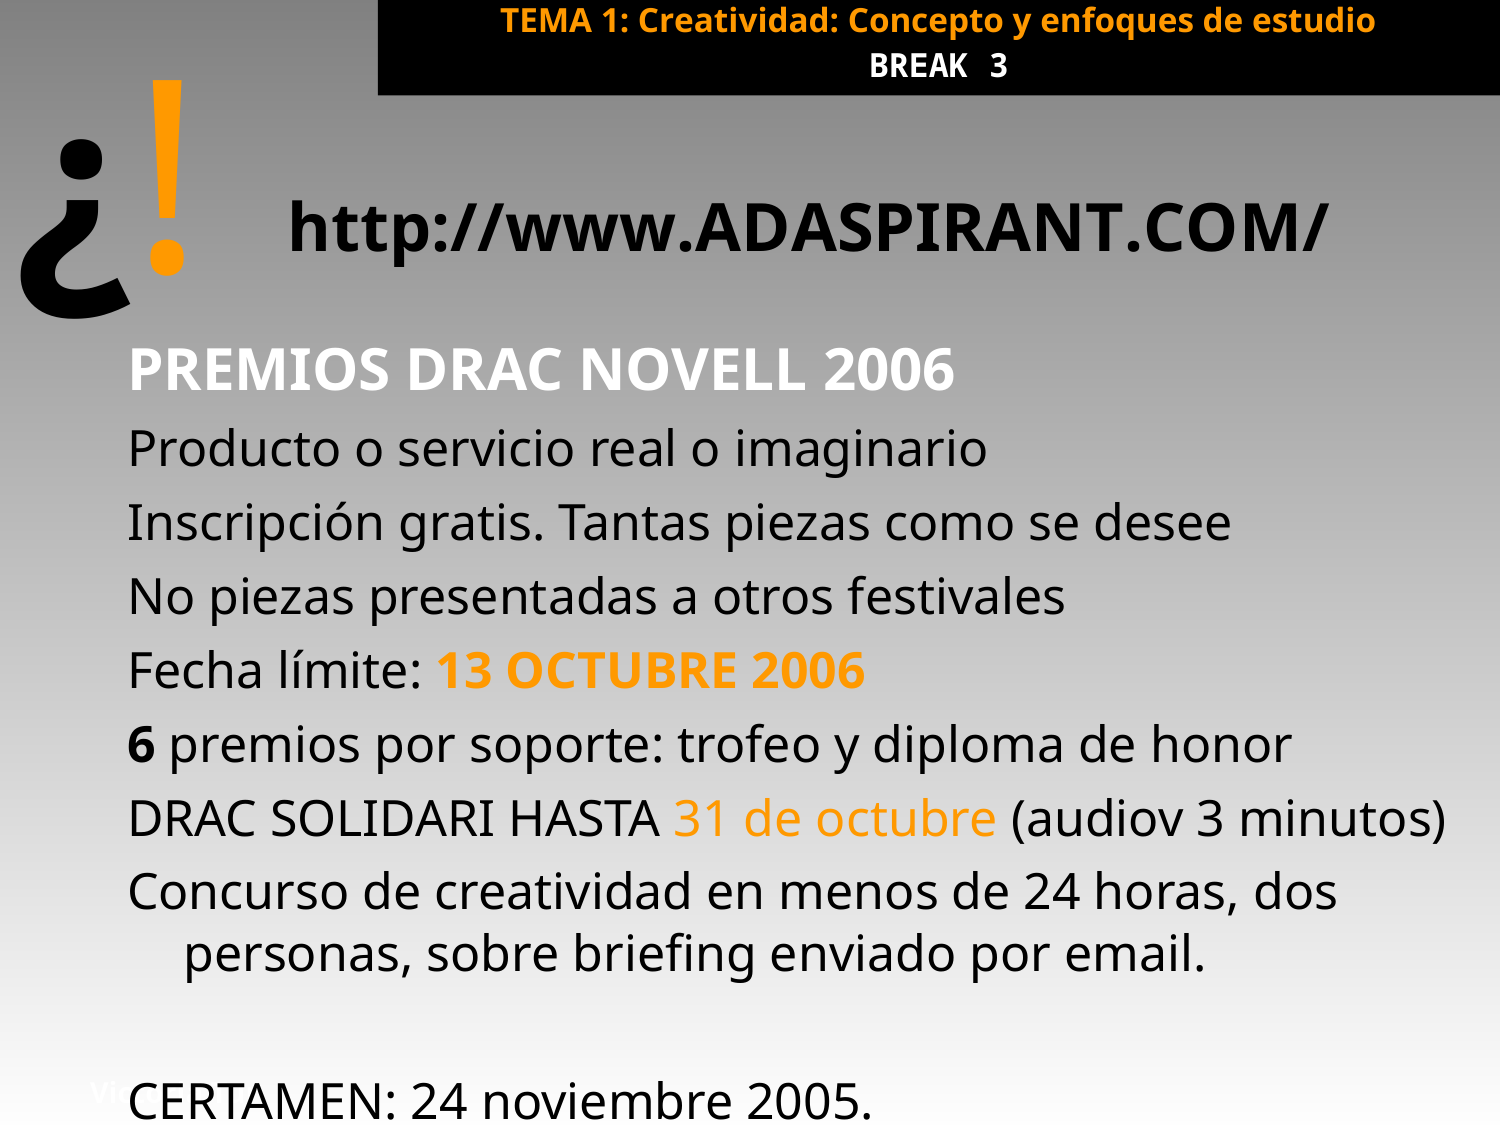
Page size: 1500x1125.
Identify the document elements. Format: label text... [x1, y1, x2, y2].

text_box http://www.ADASPIRANT.COM/ [159, 172, 1459, 279]
text_box TEMA 1: Creatividad: Concepto y enfoques de estudio BREAK 3 [377, 0, 1500, 96]
list PREMIOS DRAC NOVELL 2006 Producto o servicio real o imaginario Inscripción gratis. Tantas piezas como se desee No piezas presentadas a otros festivales Fecha límite: 13 OCTUBRE 2006 6 premios por soporte: trofeo y diploma de honor DRAC SOLIDARI HASTA 31 de octubre (audiov 3 minutos) Concurso de creatividad en menos de 24 horas, dos personas, sobre briefing enviado por email. CERTAMEN: 24 noviembre 2005. [112, 326, 1463, 1111]
